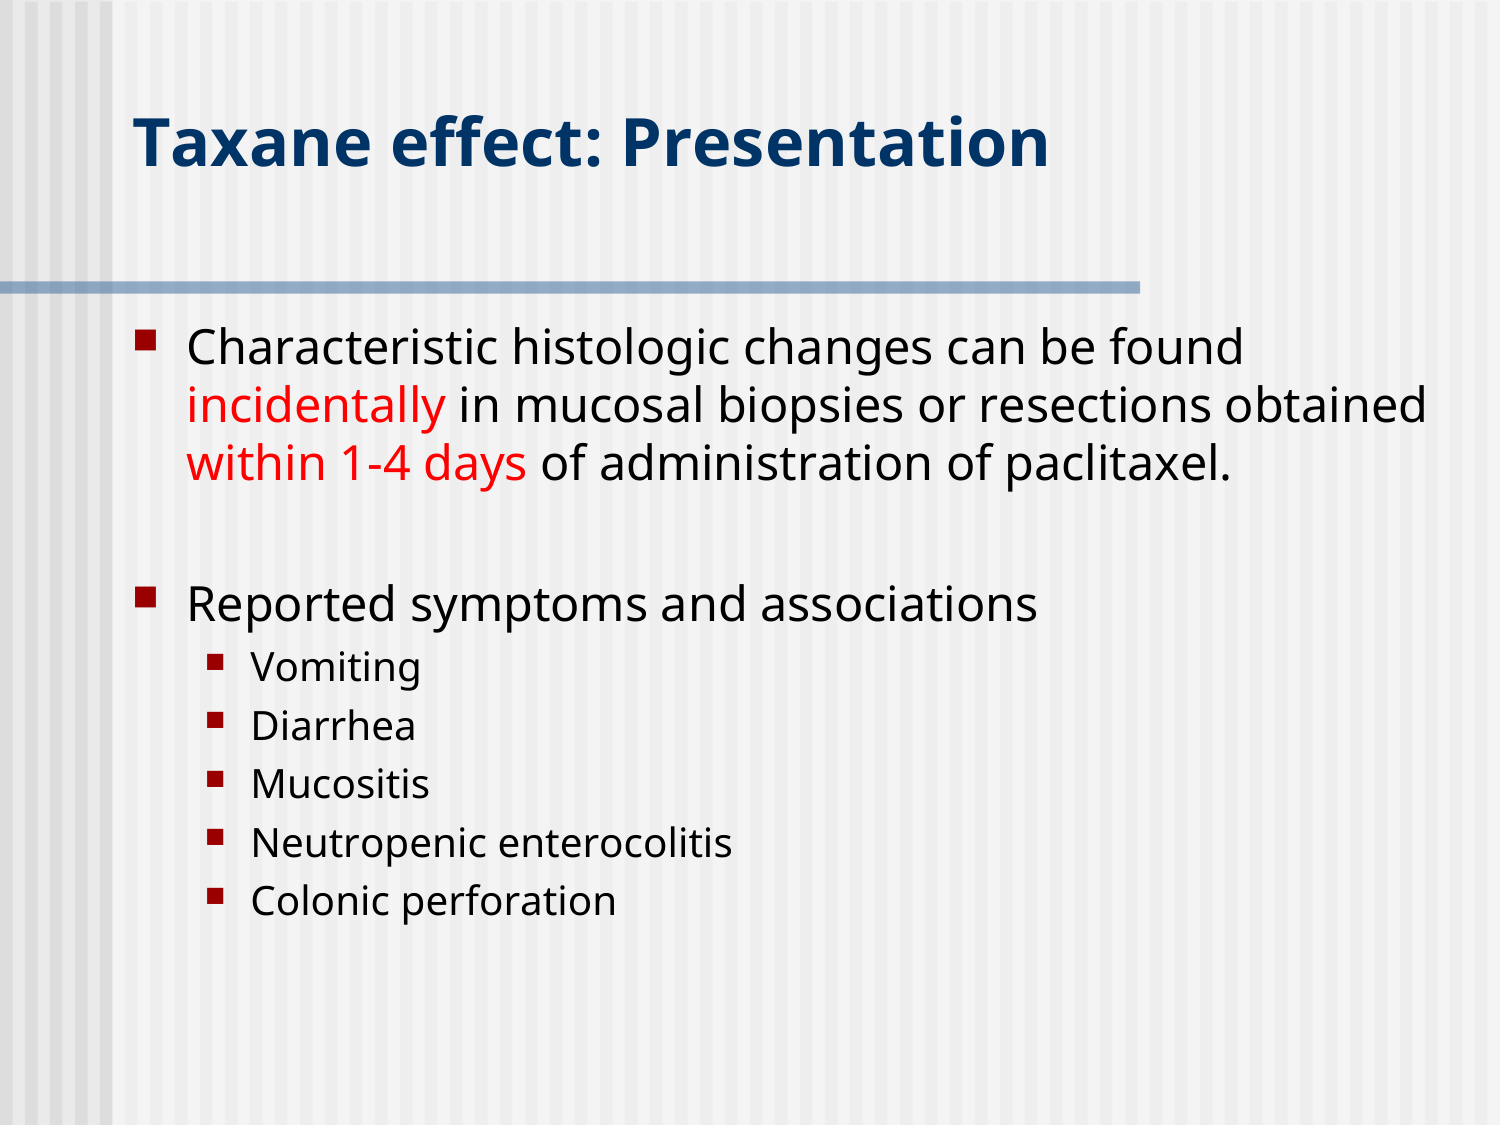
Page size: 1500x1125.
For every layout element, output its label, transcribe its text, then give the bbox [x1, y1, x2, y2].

title Taxane effect: Presentation [117, 91, 1457, 188]
list Characteristic histologic changes can be found incidentally in mucosal biopsies or resections obtained within 1-4 days of administration of paclitaxel. Reported symptoms and associations Vomiting Diarrhea Mucositis Neutropenic enterocolitis Colonic perforation [117, 308, 1448, 997]
